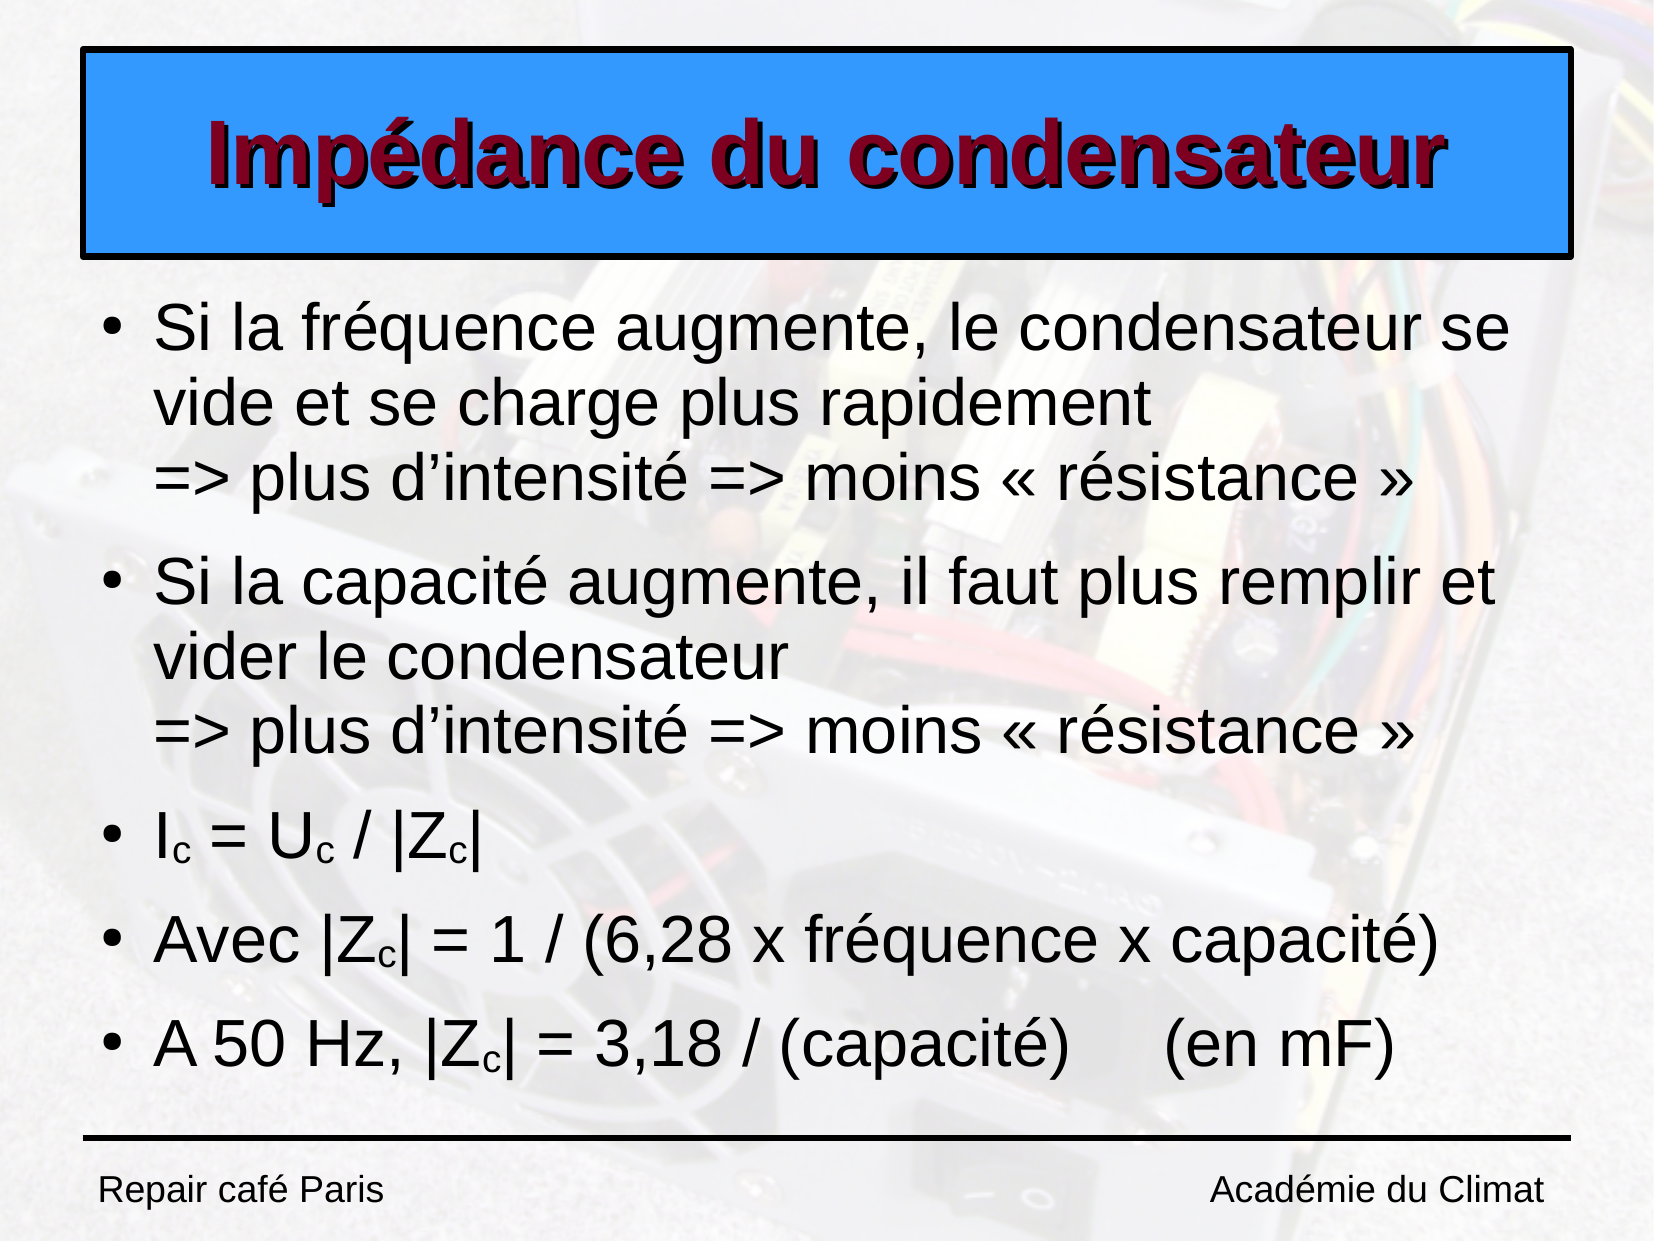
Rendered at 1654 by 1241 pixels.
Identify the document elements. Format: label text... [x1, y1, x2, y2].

text_box Repair café Paris Académie du Climat [82, 1161, 1571, 1219]
list Si la fréquence augmente, le condensateur se vide et se charge plus rapidement => plus d’intensité => moins « résistance » Si la capacité augmente, il faut plus remplir et vider le condensateur => plus d’intensité => moins « résistance » Ic = Uc / |Zc| Avec |Zc| = 1 / (6,28 x fréquence x capacité) A 50 Hz, |Zc| = 3,18 / (capacité) (en mF) [82, 290, 1571, 1082]
title Impédance du condensateur [82, 49, 1571, 257]
picture [0, 0, 1654, 1241]
